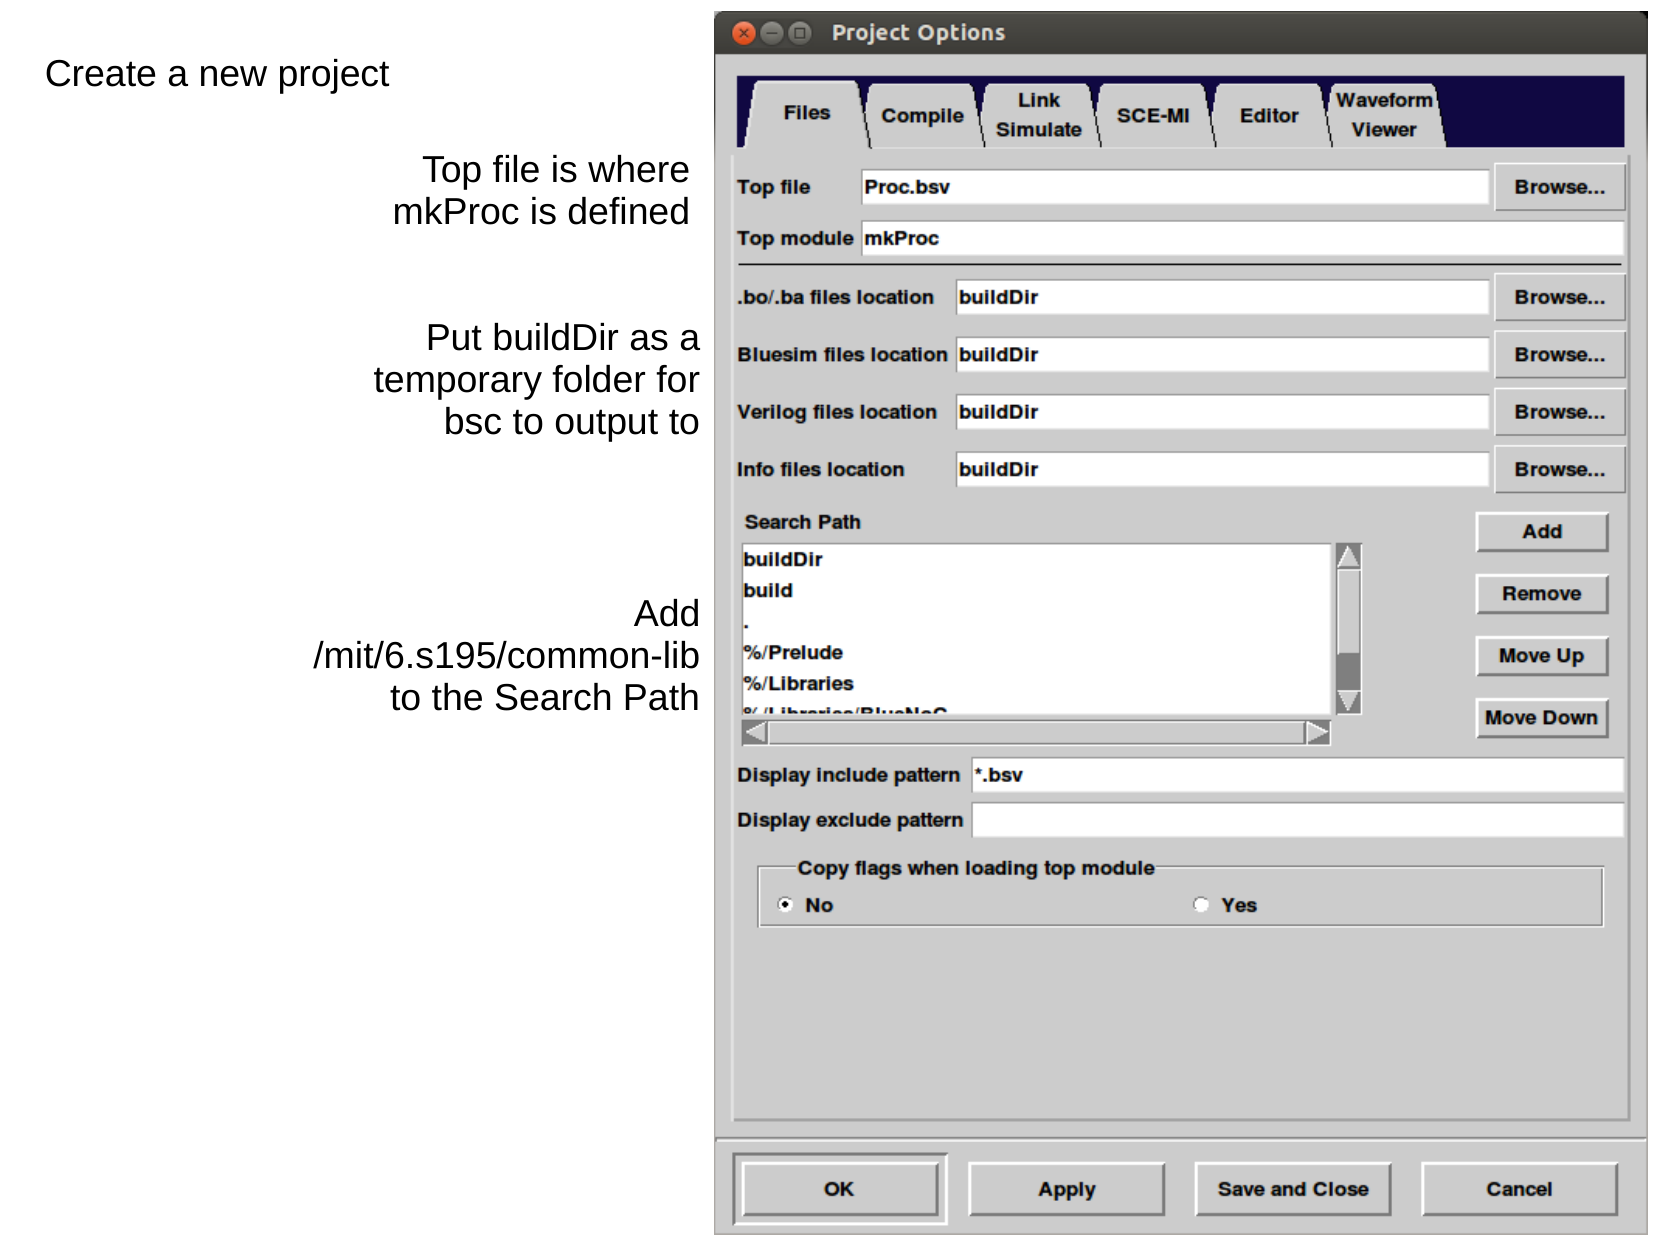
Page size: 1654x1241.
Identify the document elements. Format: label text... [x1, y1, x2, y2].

text_box Create a new project [30, 45, 676, 102]
text_box Top file is where mkProc is defined [375, 141, 706, 241]
text_box Add /mit/6.s195/common-lib to the Search Path [285, 585, 715, 726]
text_box Put buildDir as a temporary folder for bsc to output to [330, 309, 715, 451]
picture [714, 11, 1648, 1235]
